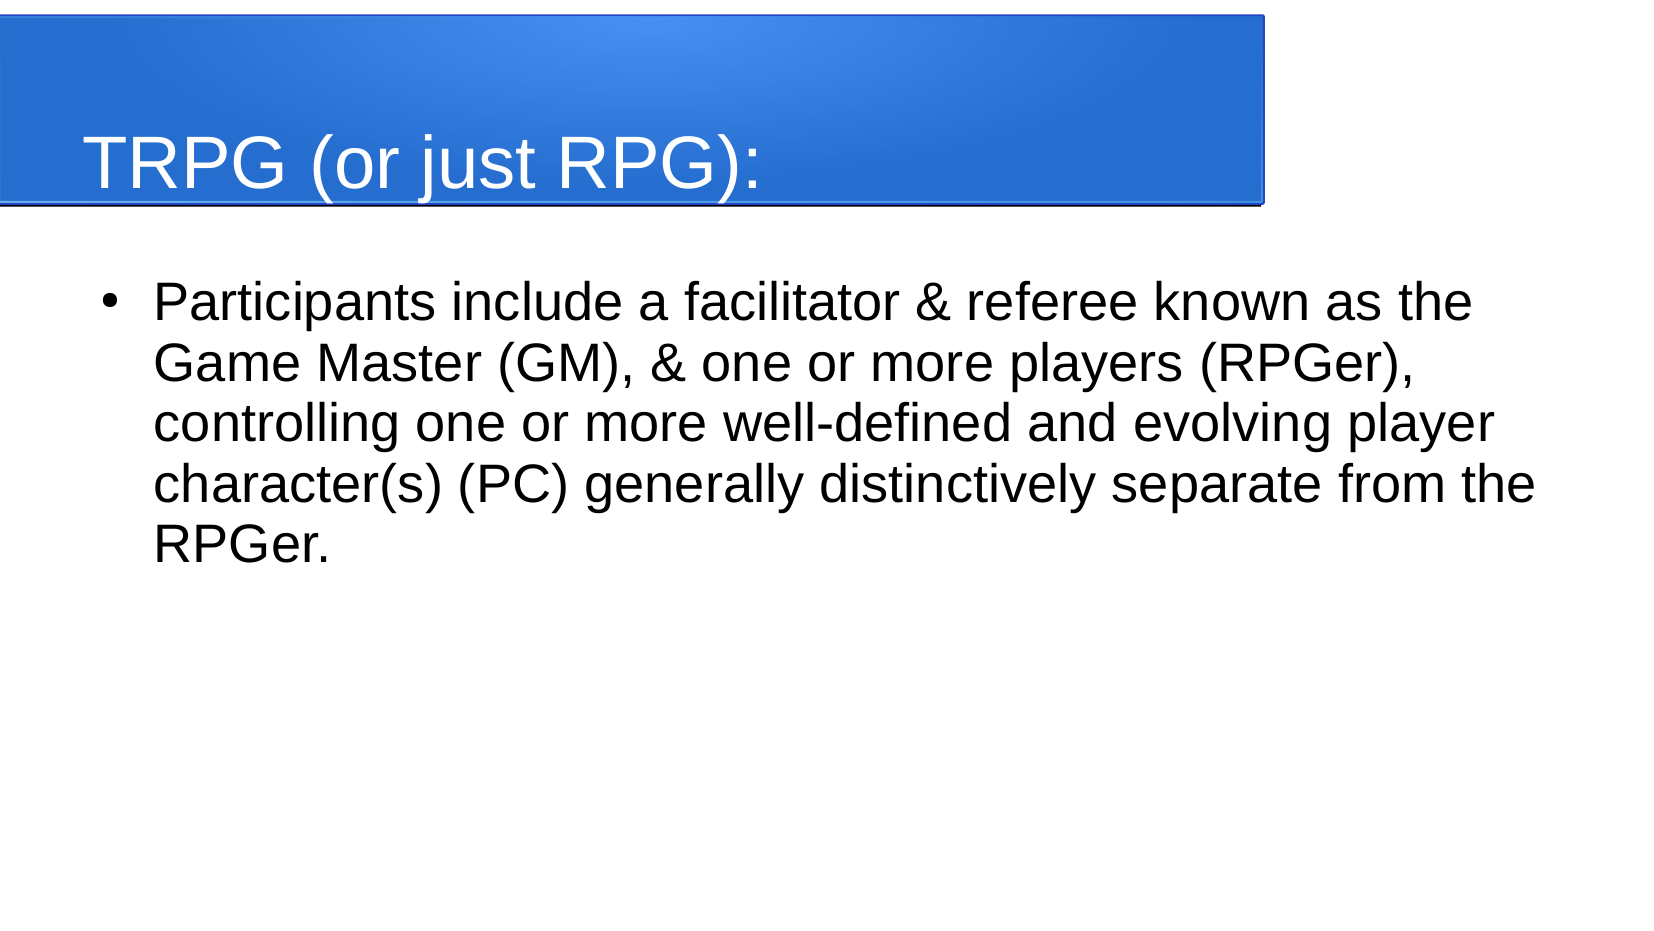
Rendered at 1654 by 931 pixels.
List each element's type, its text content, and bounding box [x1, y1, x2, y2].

list Participants include a facilitator & referee known as the Game Master (GM), & one or more players (RPGer), controlling one or more well-defined and evolving player character(s) (PC) generally distinctively separate from the RPGer. [82, 271, 1571, 851]
title TRPG (or just RPG): [82, 85, 1571, 241]
